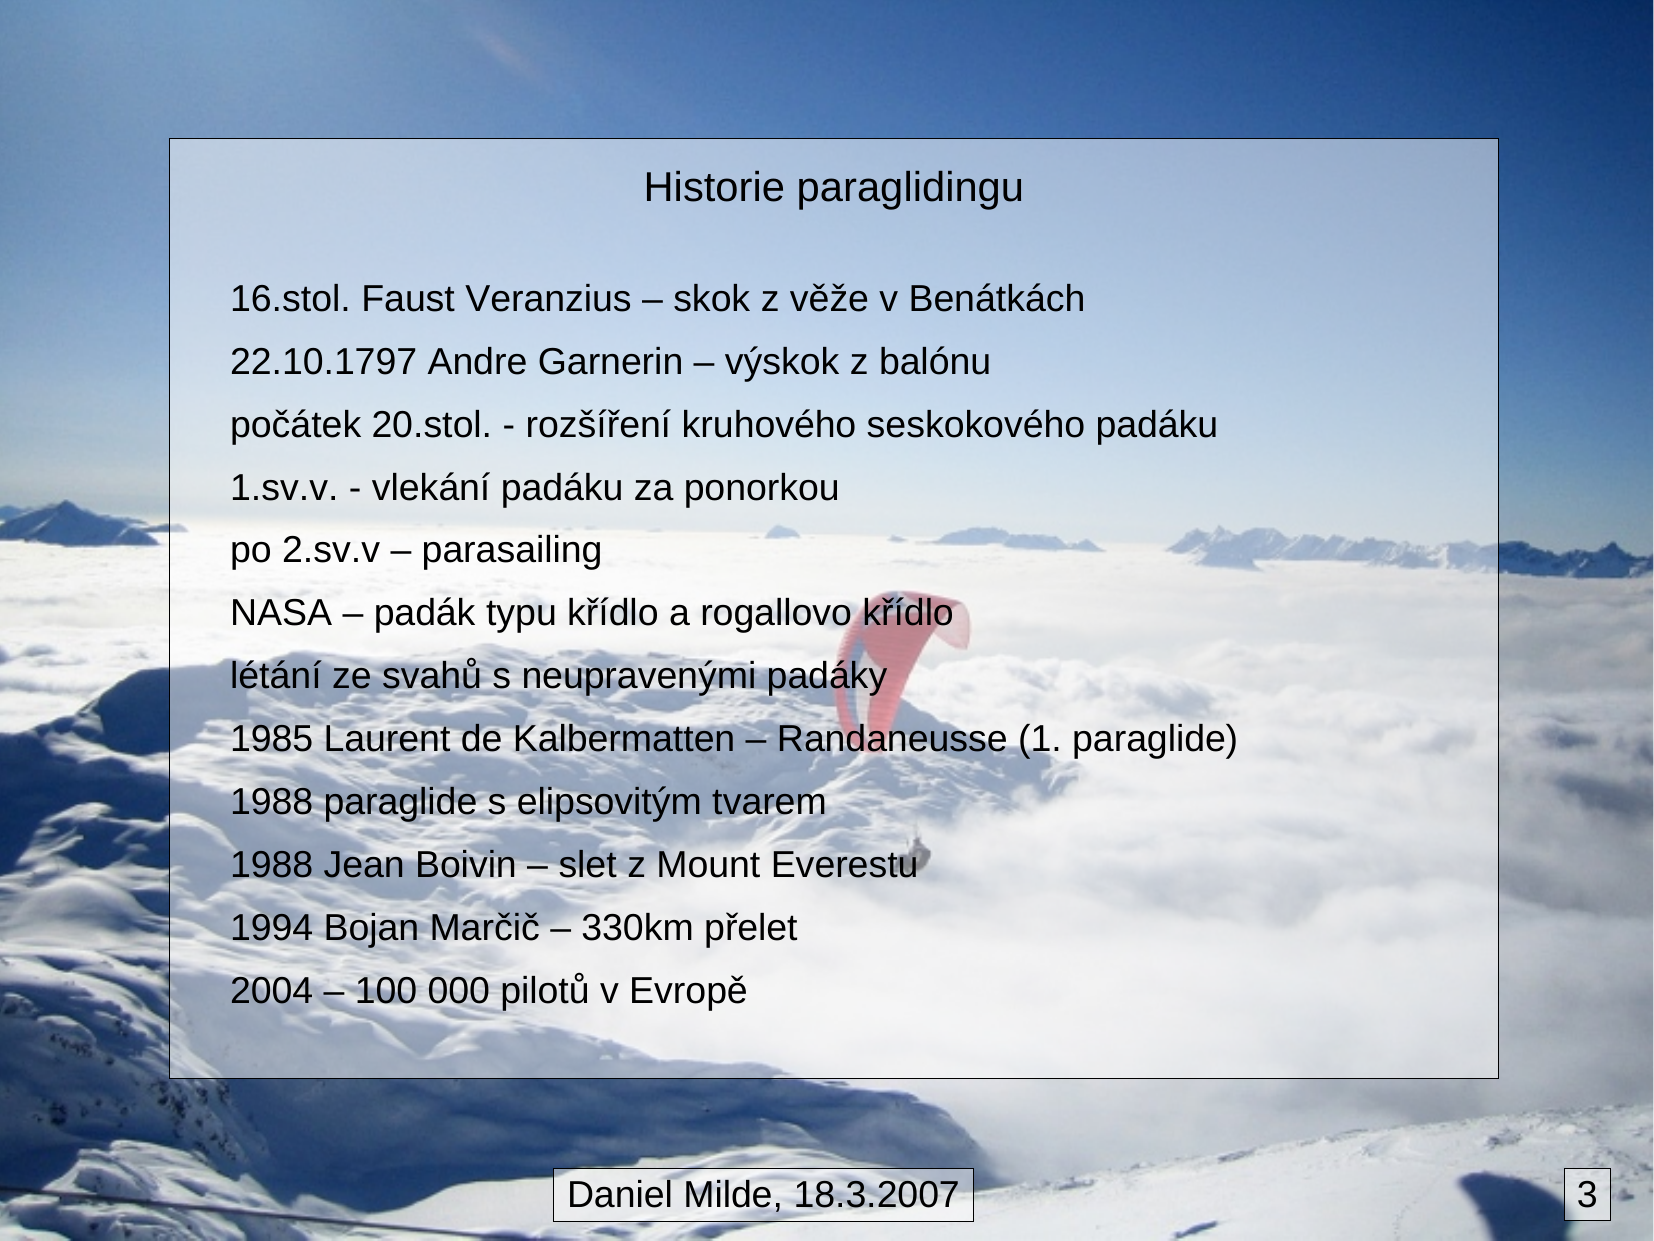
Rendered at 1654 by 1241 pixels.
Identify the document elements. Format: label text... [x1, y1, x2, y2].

text_box 3 [1564, 1168, 1611, 1221]
text_box Historie paraglidingu 16.stol. Faust Veranzius – skok z věže v Benátkách 22.10.1797 Andre Garnerin – výskok z balónu počátek 20.stol. - rozšíření kruhového seskokového padáku 1.sv.v. - vlekání padáku za ponorkou po 2.sv.v – parasailing NASA – padák typu křídlo a rogallovo křídlo létání ze svahů s neupravenými padáky 1985 Laurent de Kalbermatten – Randaneusse (1. paraglide) 1988 paraglide s elipsovitým tvarem 1988 Jean Boivin – slet z Mount Everestu 1994 Bojan Marčič – 330km přelet 2004 – 100 000 pilotů v Evropě [169, 138, 1499, 1079]
text_box Daniel Milde, 18.3.2007 [553, 1168, 974, 1222]
picture [0, 0, 1654, 1241]
